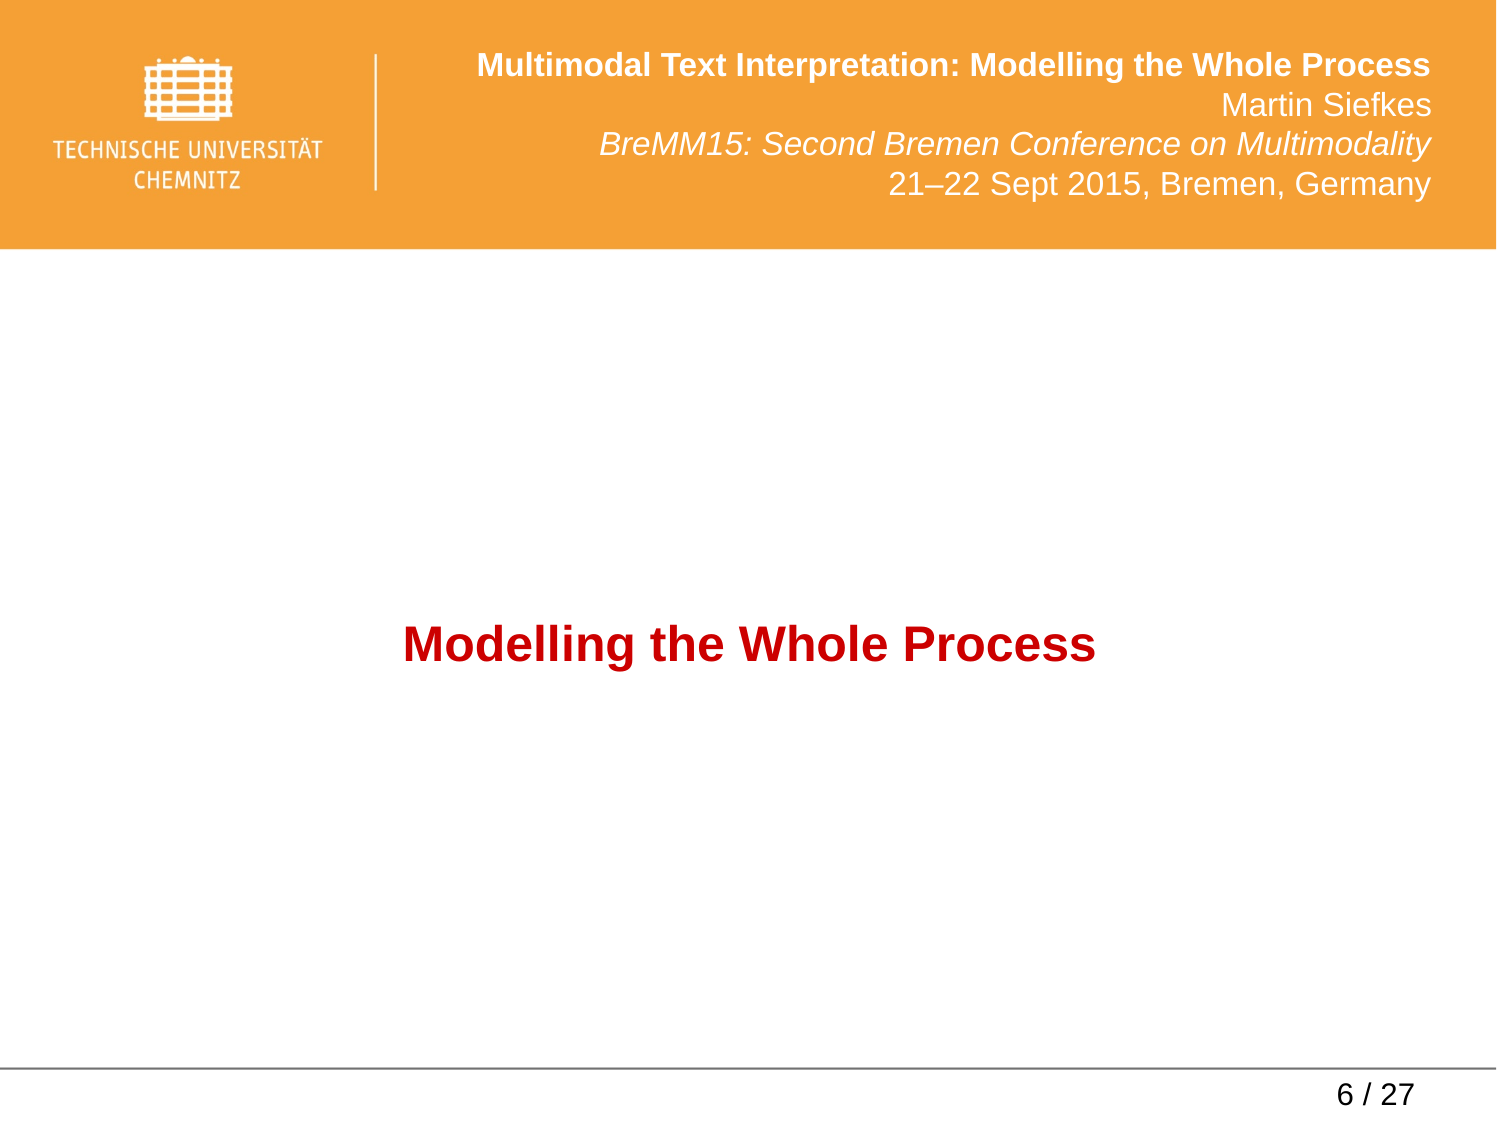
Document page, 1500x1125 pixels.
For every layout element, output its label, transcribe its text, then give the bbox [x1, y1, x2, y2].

picture [0, 0, 1497, 1125]
list [419, 45, 774, 197]
text_box Modelling the Whole Process [59, 603, 1441, 739]
text_box <Foliennummer> / 27 [1162, 1069, 1500, 1120]
